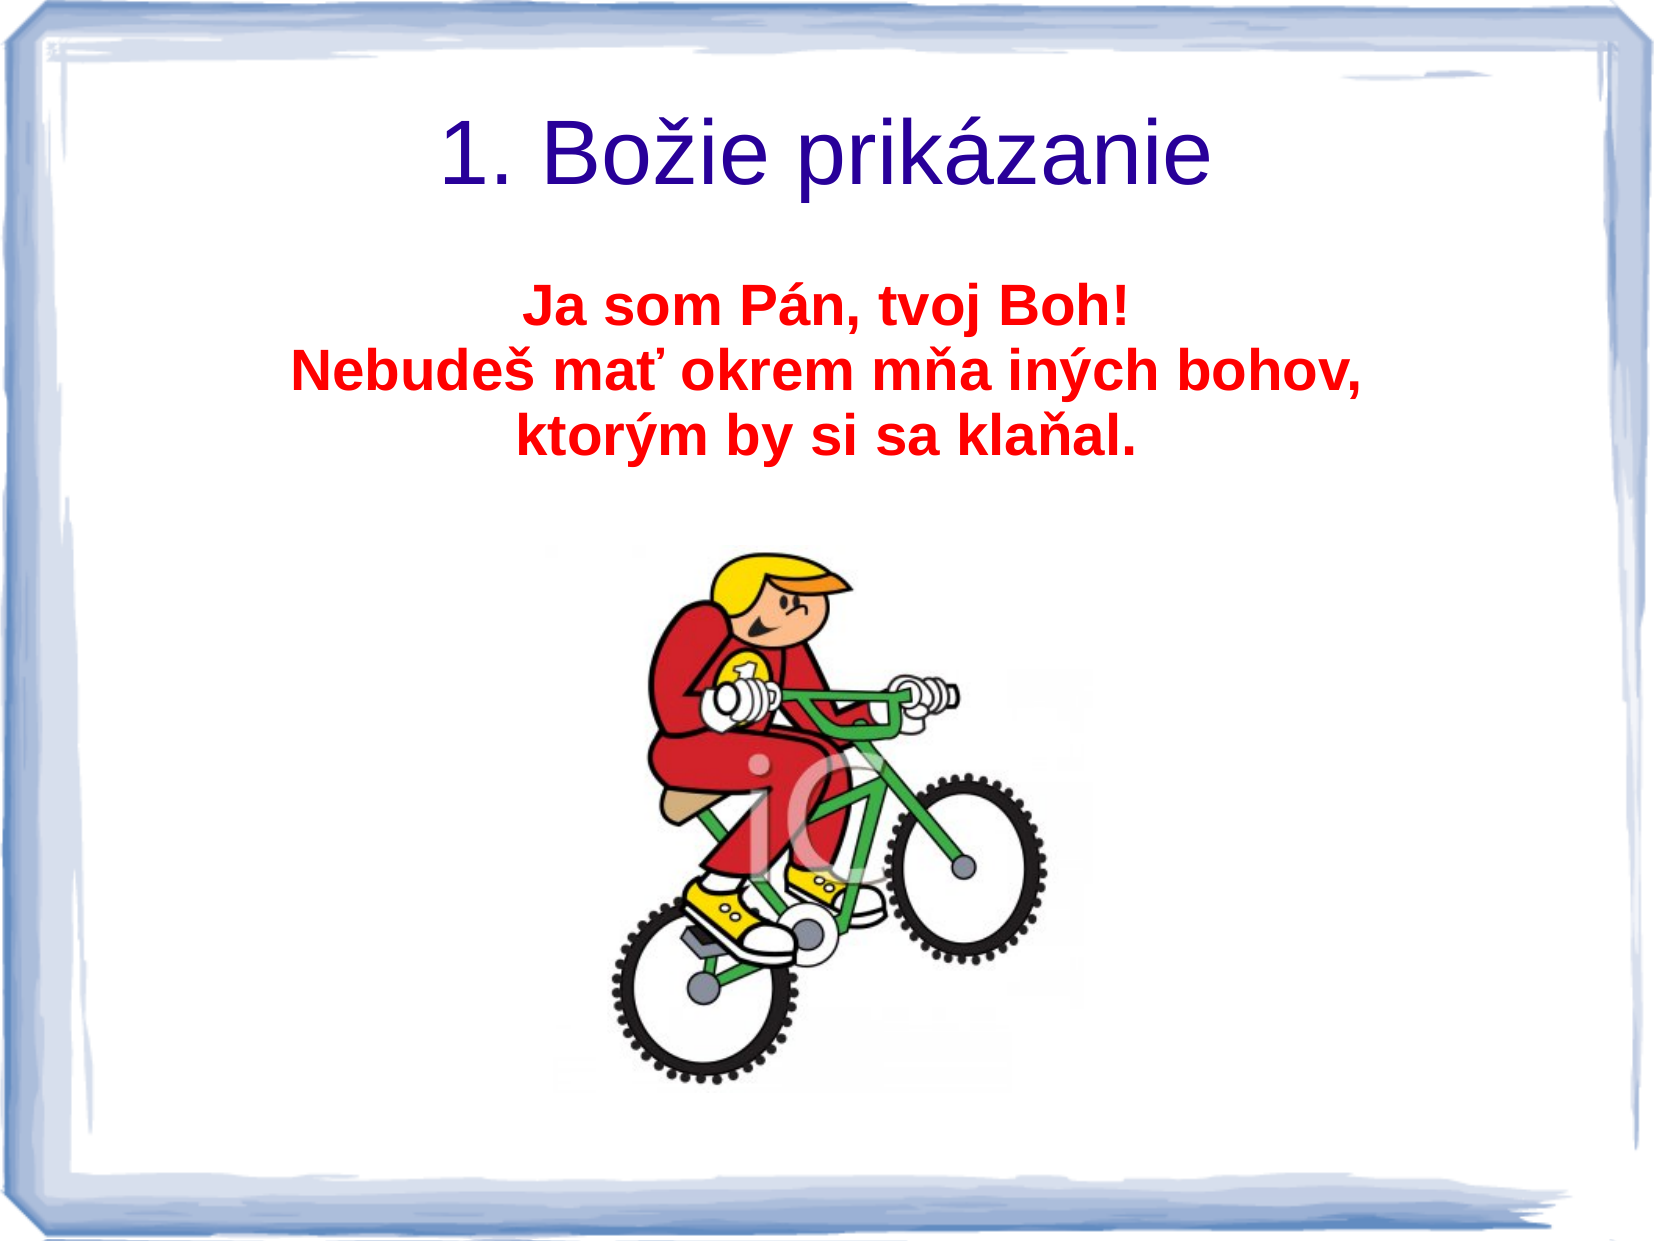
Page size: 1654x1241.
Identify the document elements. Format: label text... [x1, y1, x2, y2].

picture [0, 0, 1654, 1241]
text_box Ja som Pán, tvoj Boh! Nebudeš mať okrem mňa iných bohov, ktorým by si sa klaňal. [118, 265, 1536, 476]
title 1. Božie prikázanie [82, 49, 1571, 257]
